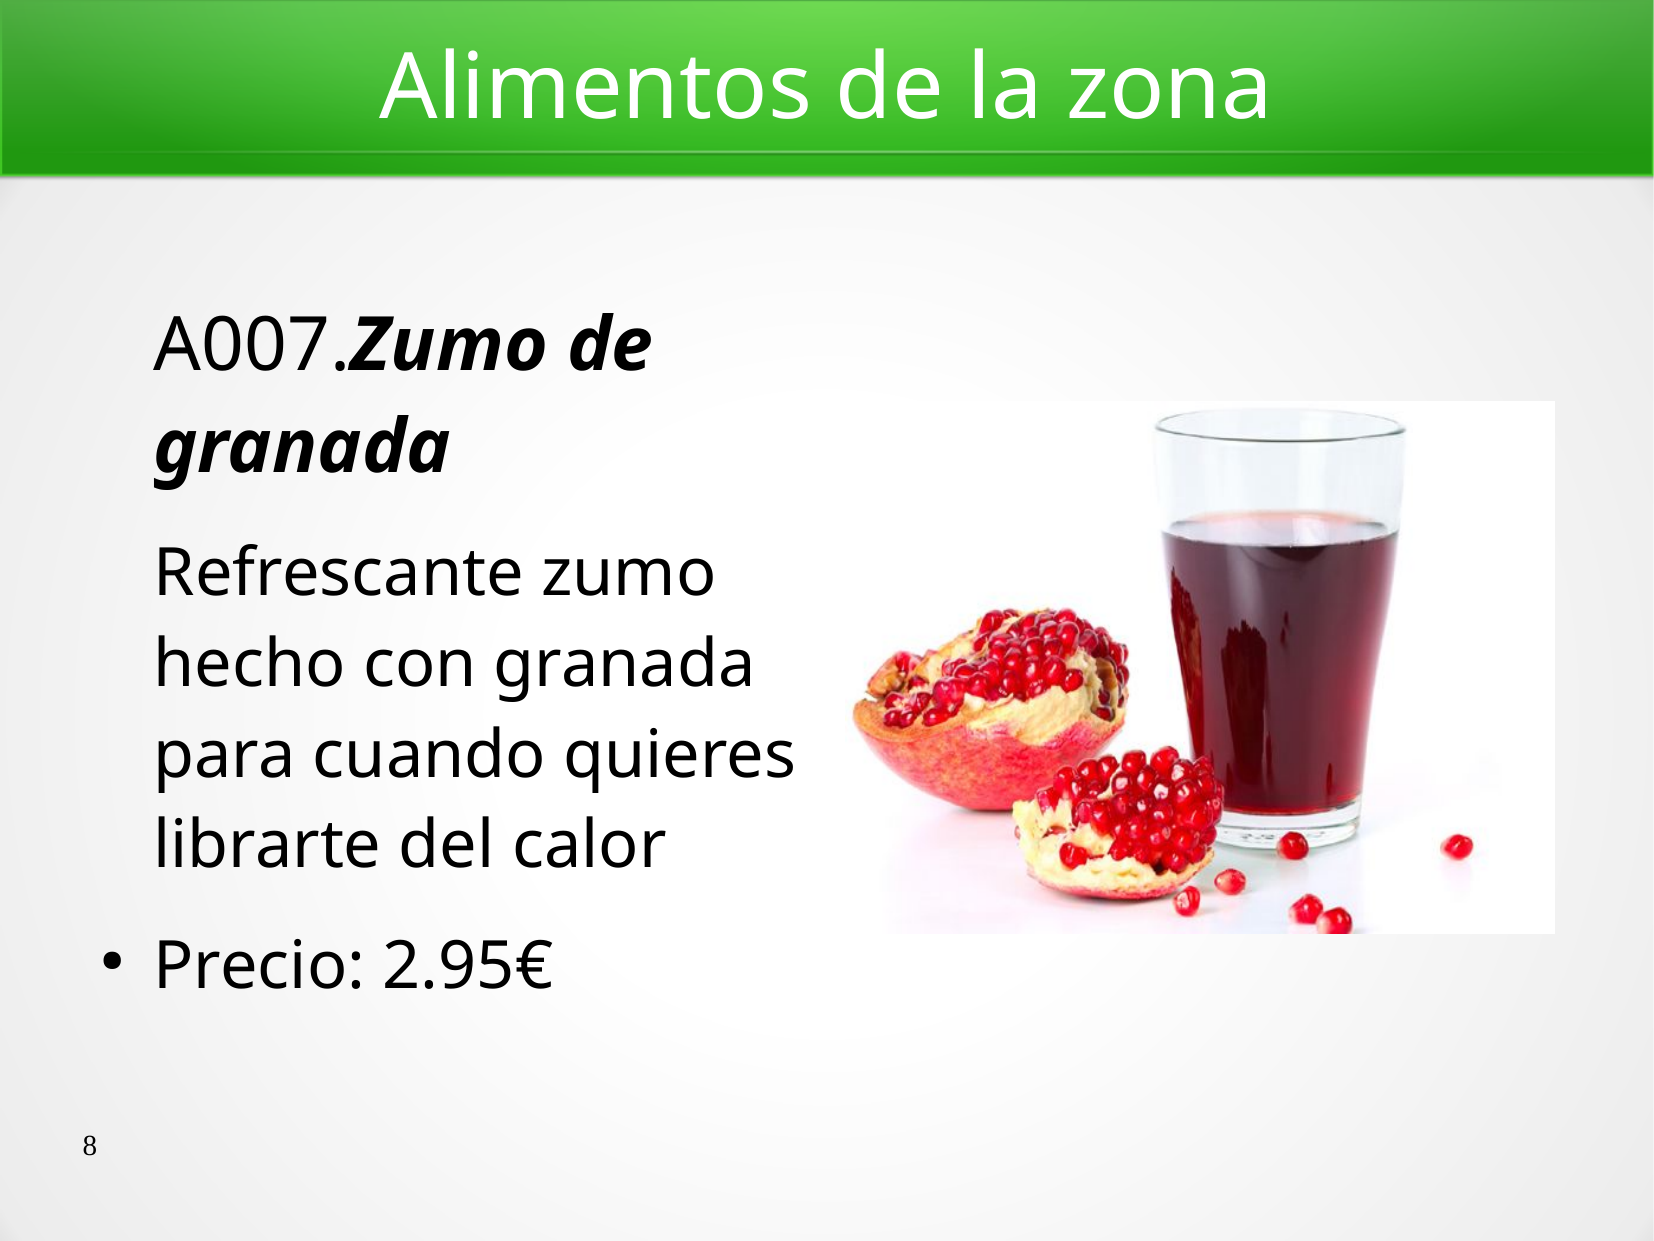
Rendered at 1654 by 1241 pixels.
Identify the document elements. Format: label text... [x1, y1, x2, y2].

title Alimentos de la zona [82, 11, 1571, 154]
picture [0, 0, 1654, 1241]
list A007.Zumo de granada Refrescante zumo hecho con granada para cuando quieres librarte del calor Precio: 2.95€ [82, 290, 809, 1010]
